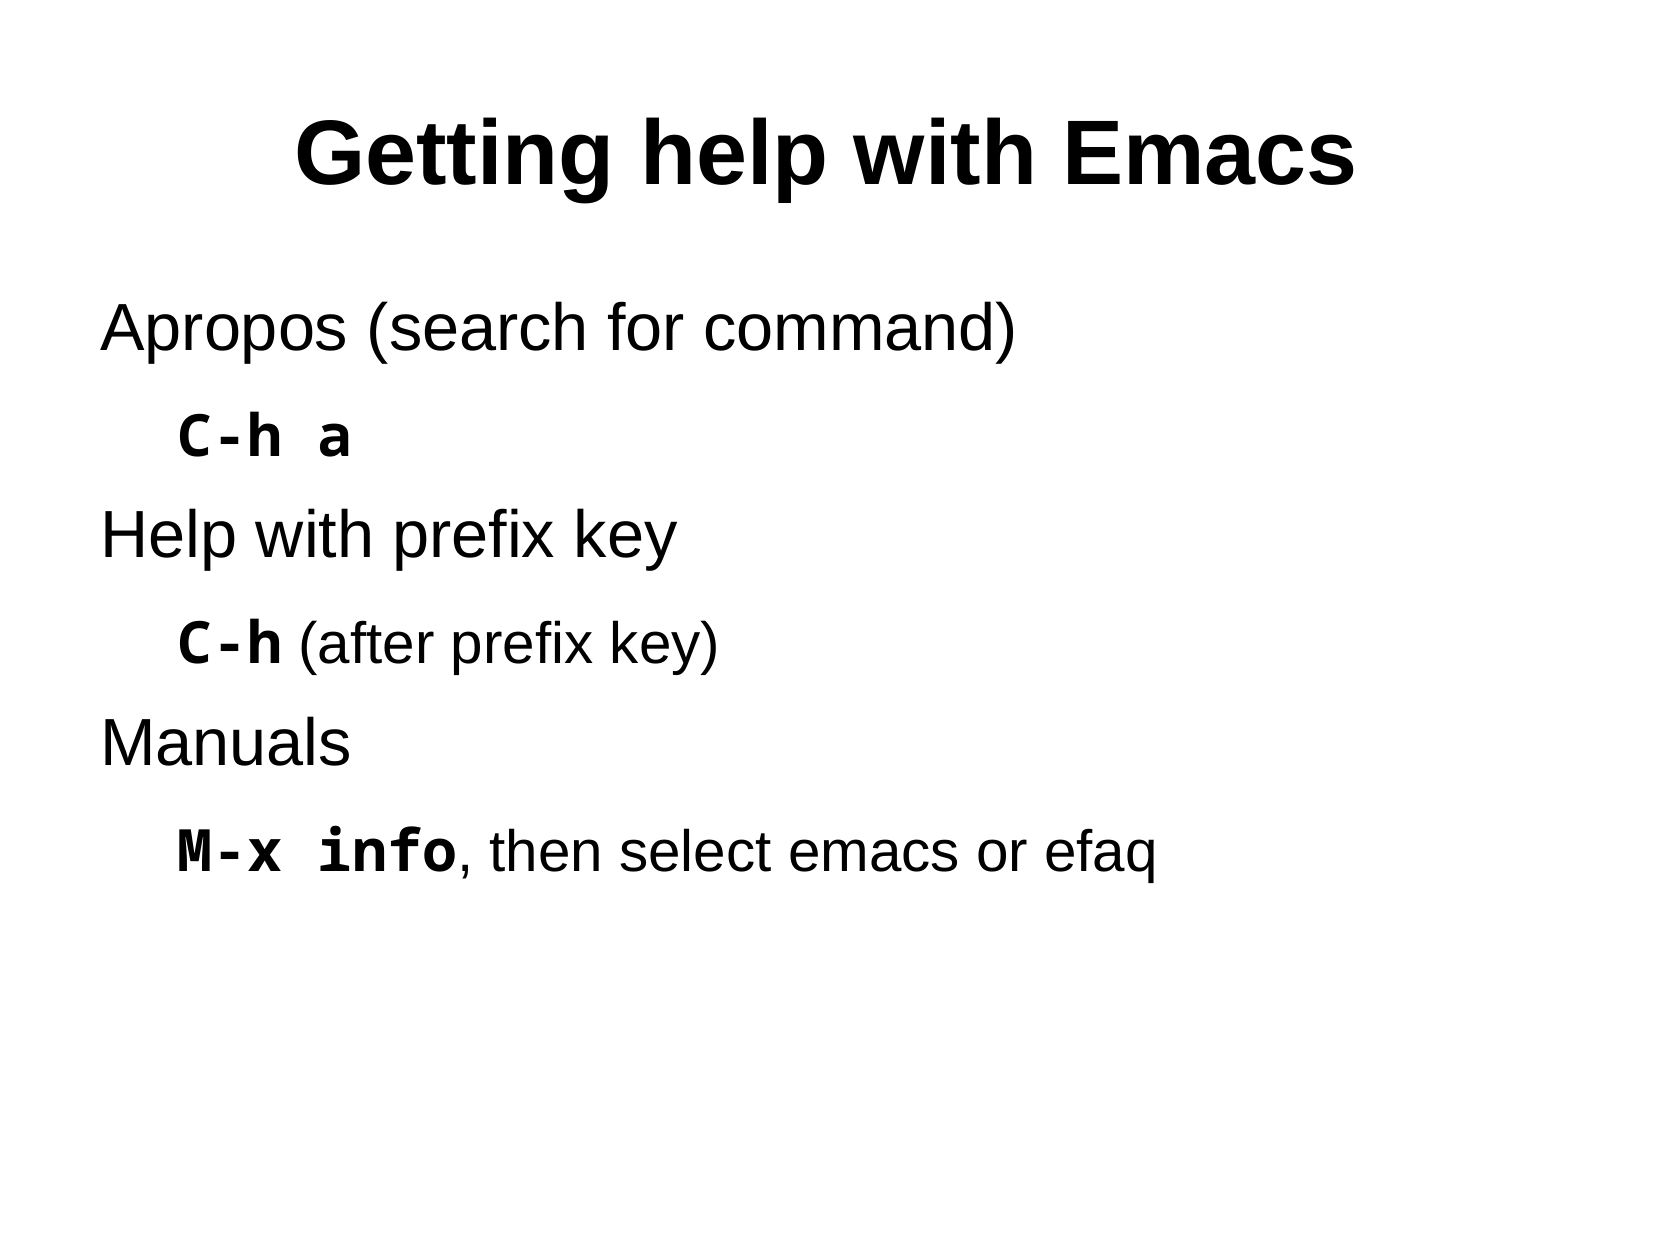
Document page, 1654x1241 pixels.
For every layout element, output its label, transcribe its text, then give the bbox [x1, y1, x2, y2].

title Getting help with Emacs [82, 49, 1571, 257]
list Apropos (search for command) C-h a Help with prefix key C-h (after prefix key) Manuals M-x info, then select emacs or efaq [82, 290, 1571, 1109]
